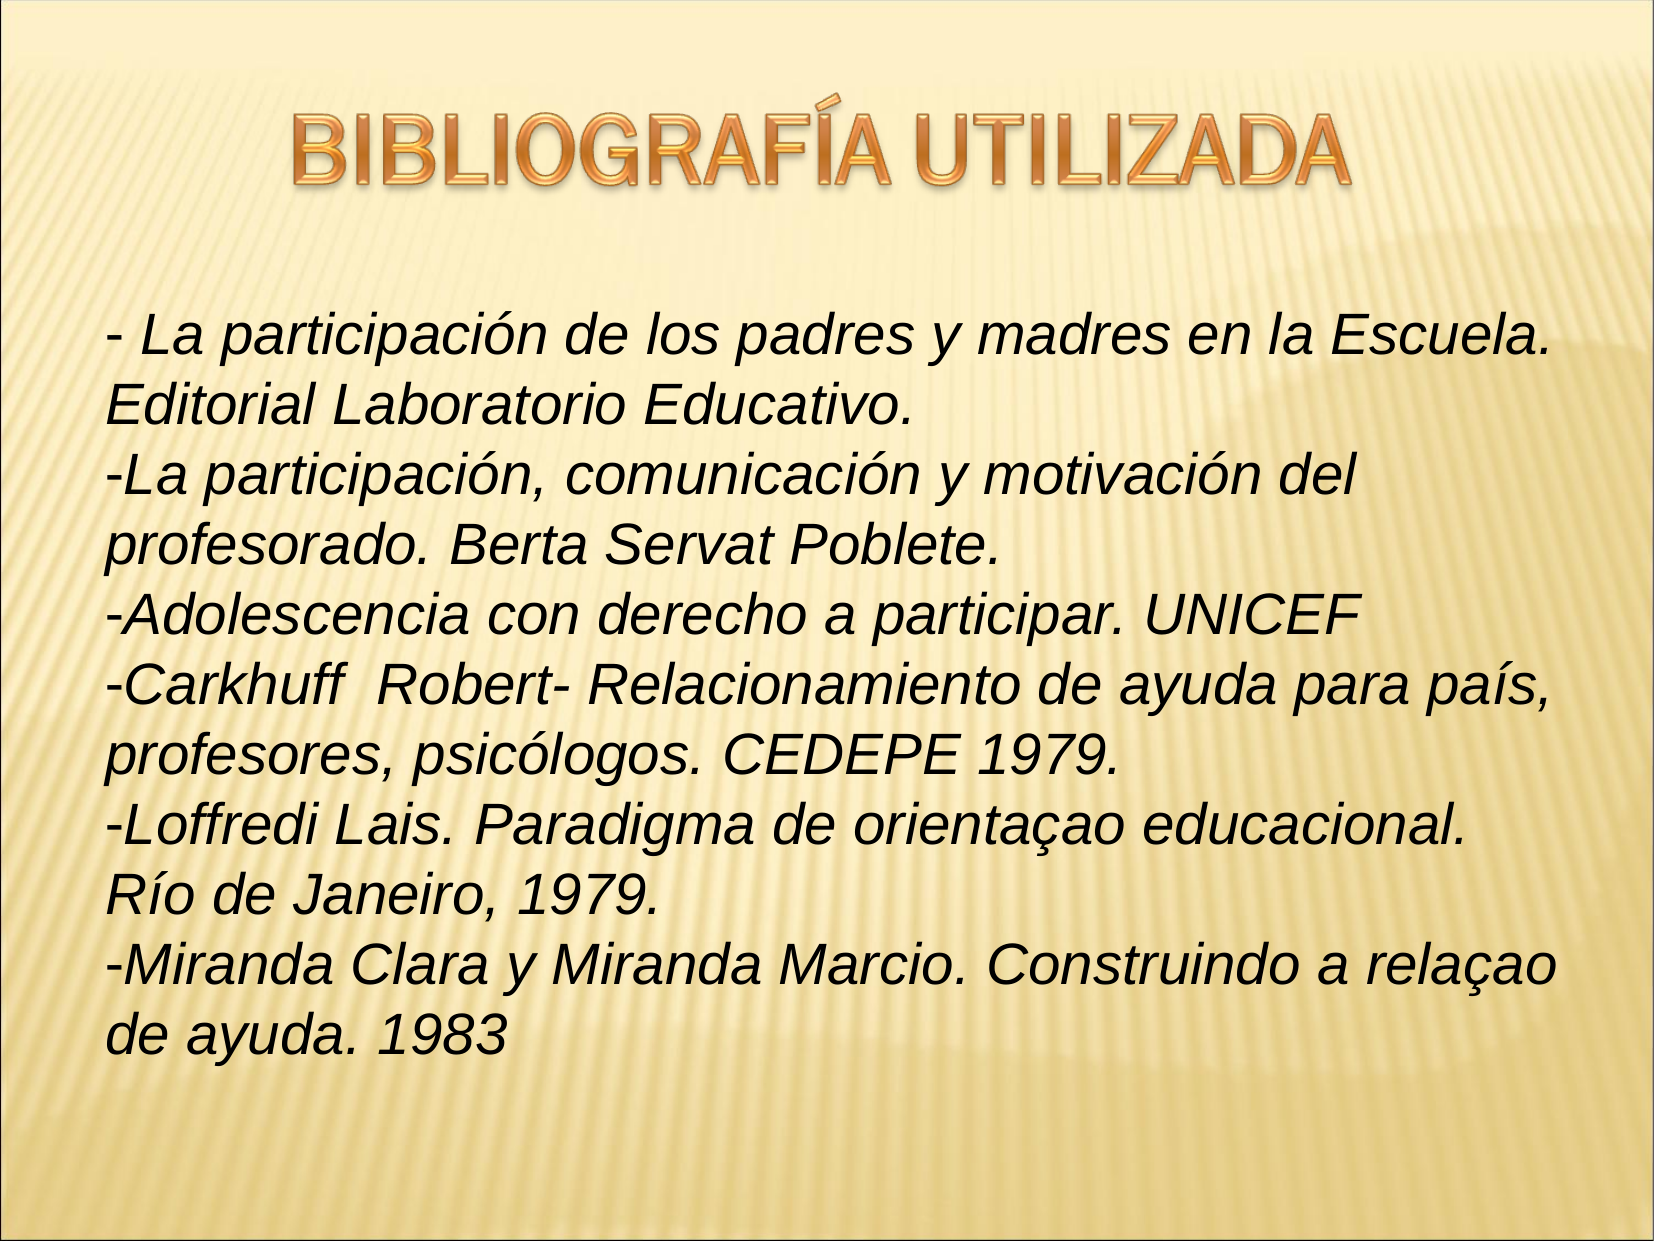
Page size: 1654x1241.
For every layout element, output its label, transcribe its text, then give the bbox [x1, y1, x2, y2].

picture [0, 0, 1654, 1241]
text_box La participación de los padres y madres en la Escuela. Editorial Laboratorio Educativo. La participación, comunicación y motivación del profesorado. Berta Servat Poblete. Adolescencia con derecho a participar. UNICEF Carkhuff Robert- Relacionamiento de ayuda para país, profesores, psicólogos. CEDEPE 1979. Loffredi Lais. Paradigma de orientaçao educacional. Río de Janeiro, 1979. Miranda Clara y Miranda Marcio. Construindo a relaçao de ayuda. 1983 [90, 288, 1576, 1074]
